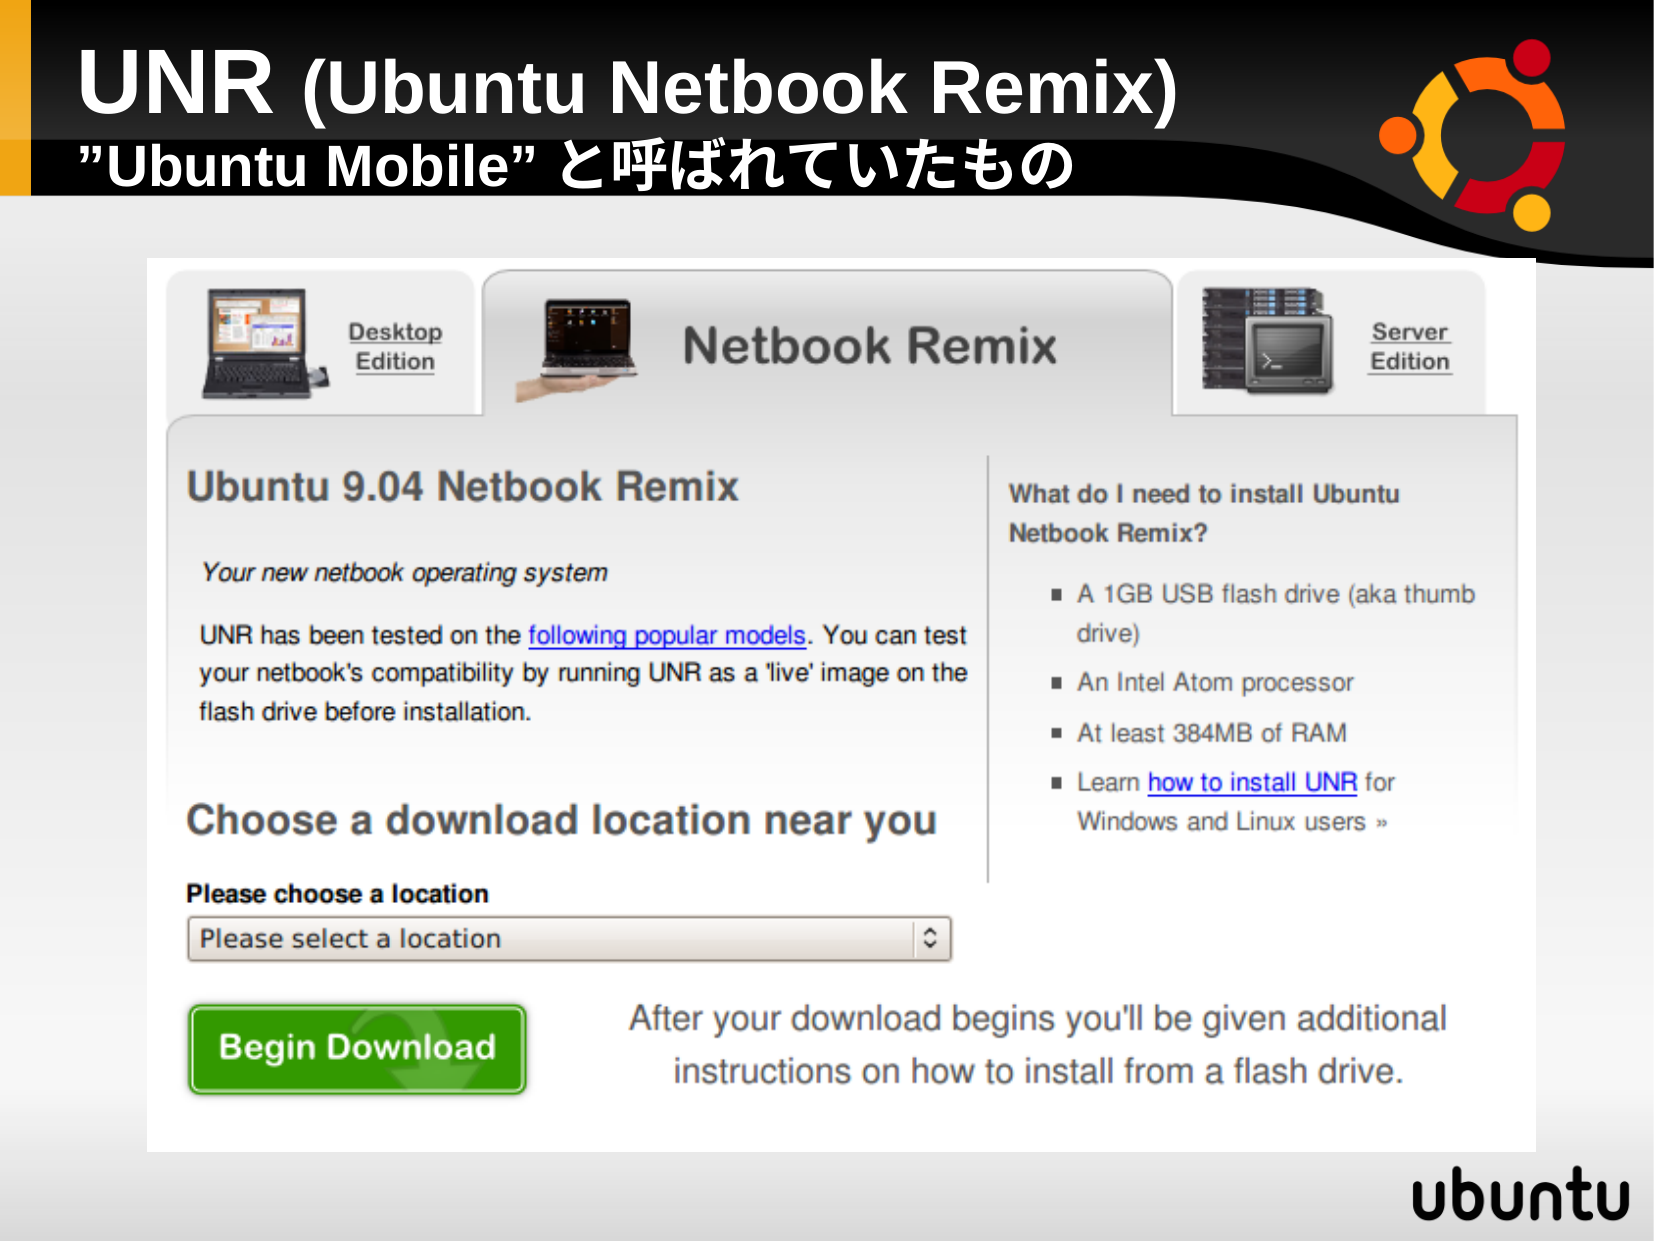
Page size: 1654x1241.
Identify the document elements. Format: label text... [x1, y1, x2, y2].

picture [0, 0, 1654, 1241]
title UNR (Ubuntu Netbook Remix) ”Ubuntu Mobile”と呼ばれていたもの [76, 11, 1565, 219]
